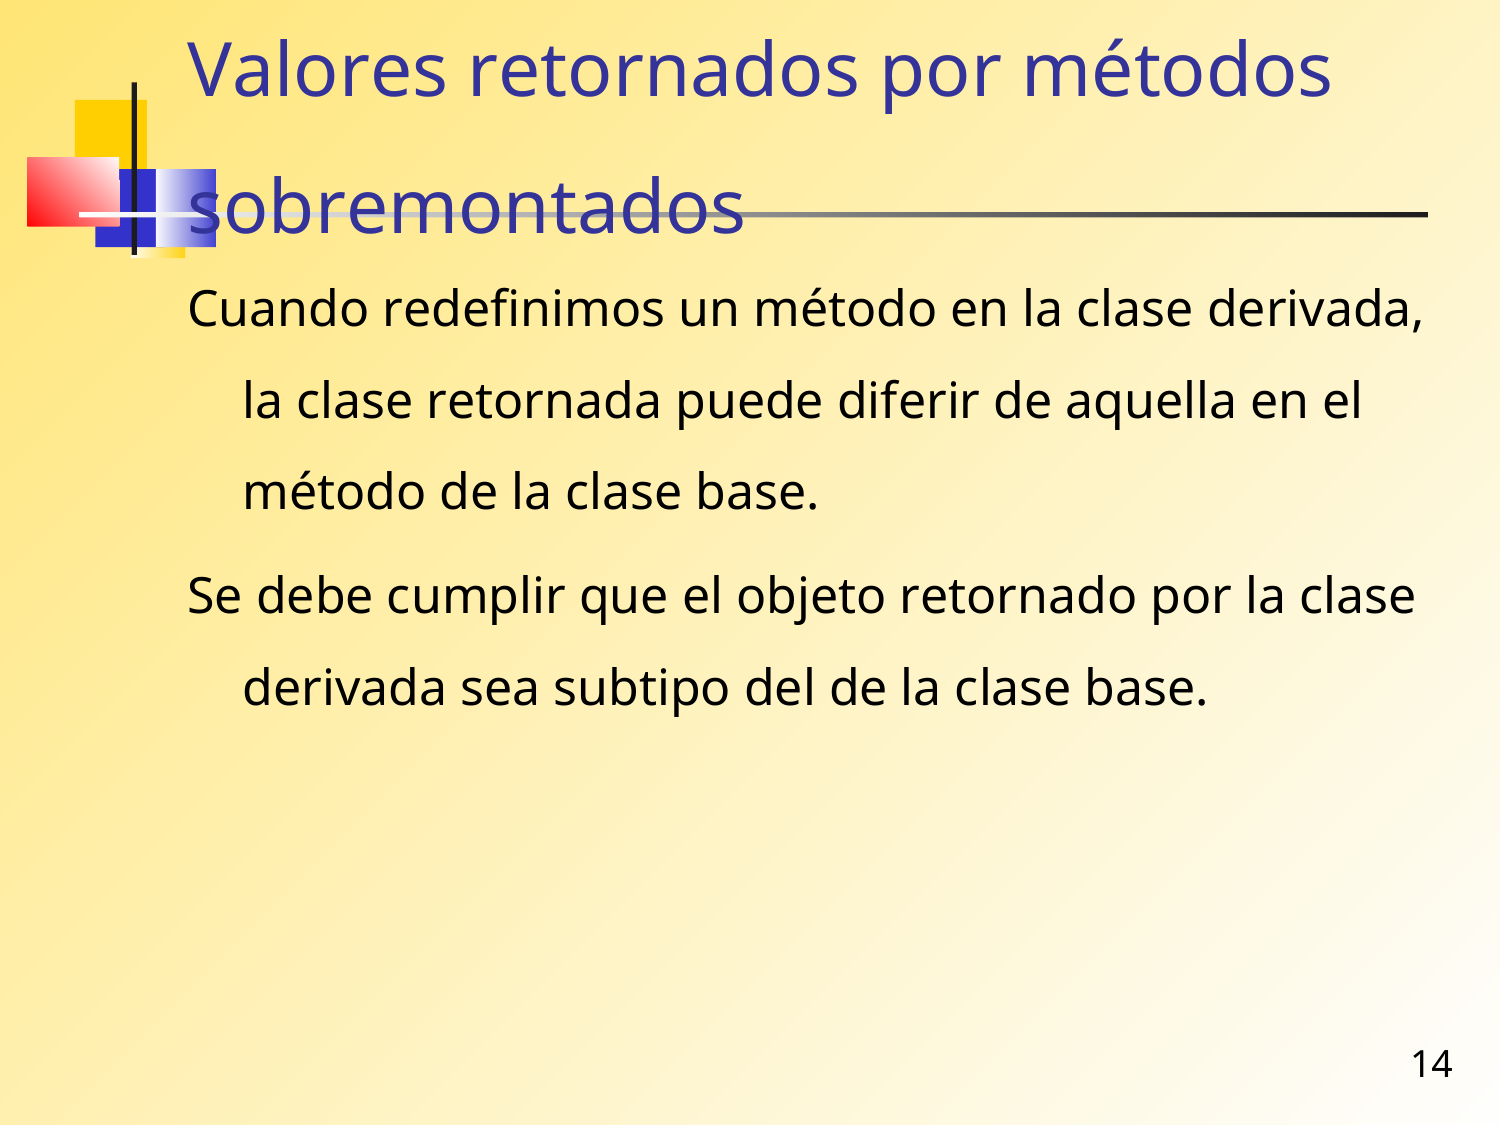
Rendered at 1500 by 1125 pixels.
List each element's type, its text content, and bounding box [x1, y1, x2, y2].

title Valores retornados por métodos sobremontados [187, 0, 1465, 239]
list Cuando redefinimos un método en la clase derivada, la clase retornada puede diferir de aquella en el método de la clase base. Se debe cumplir que el objeto retornado por la clase derivada sea subtipo del de la clase base. [187, 249, 1462, 998]
